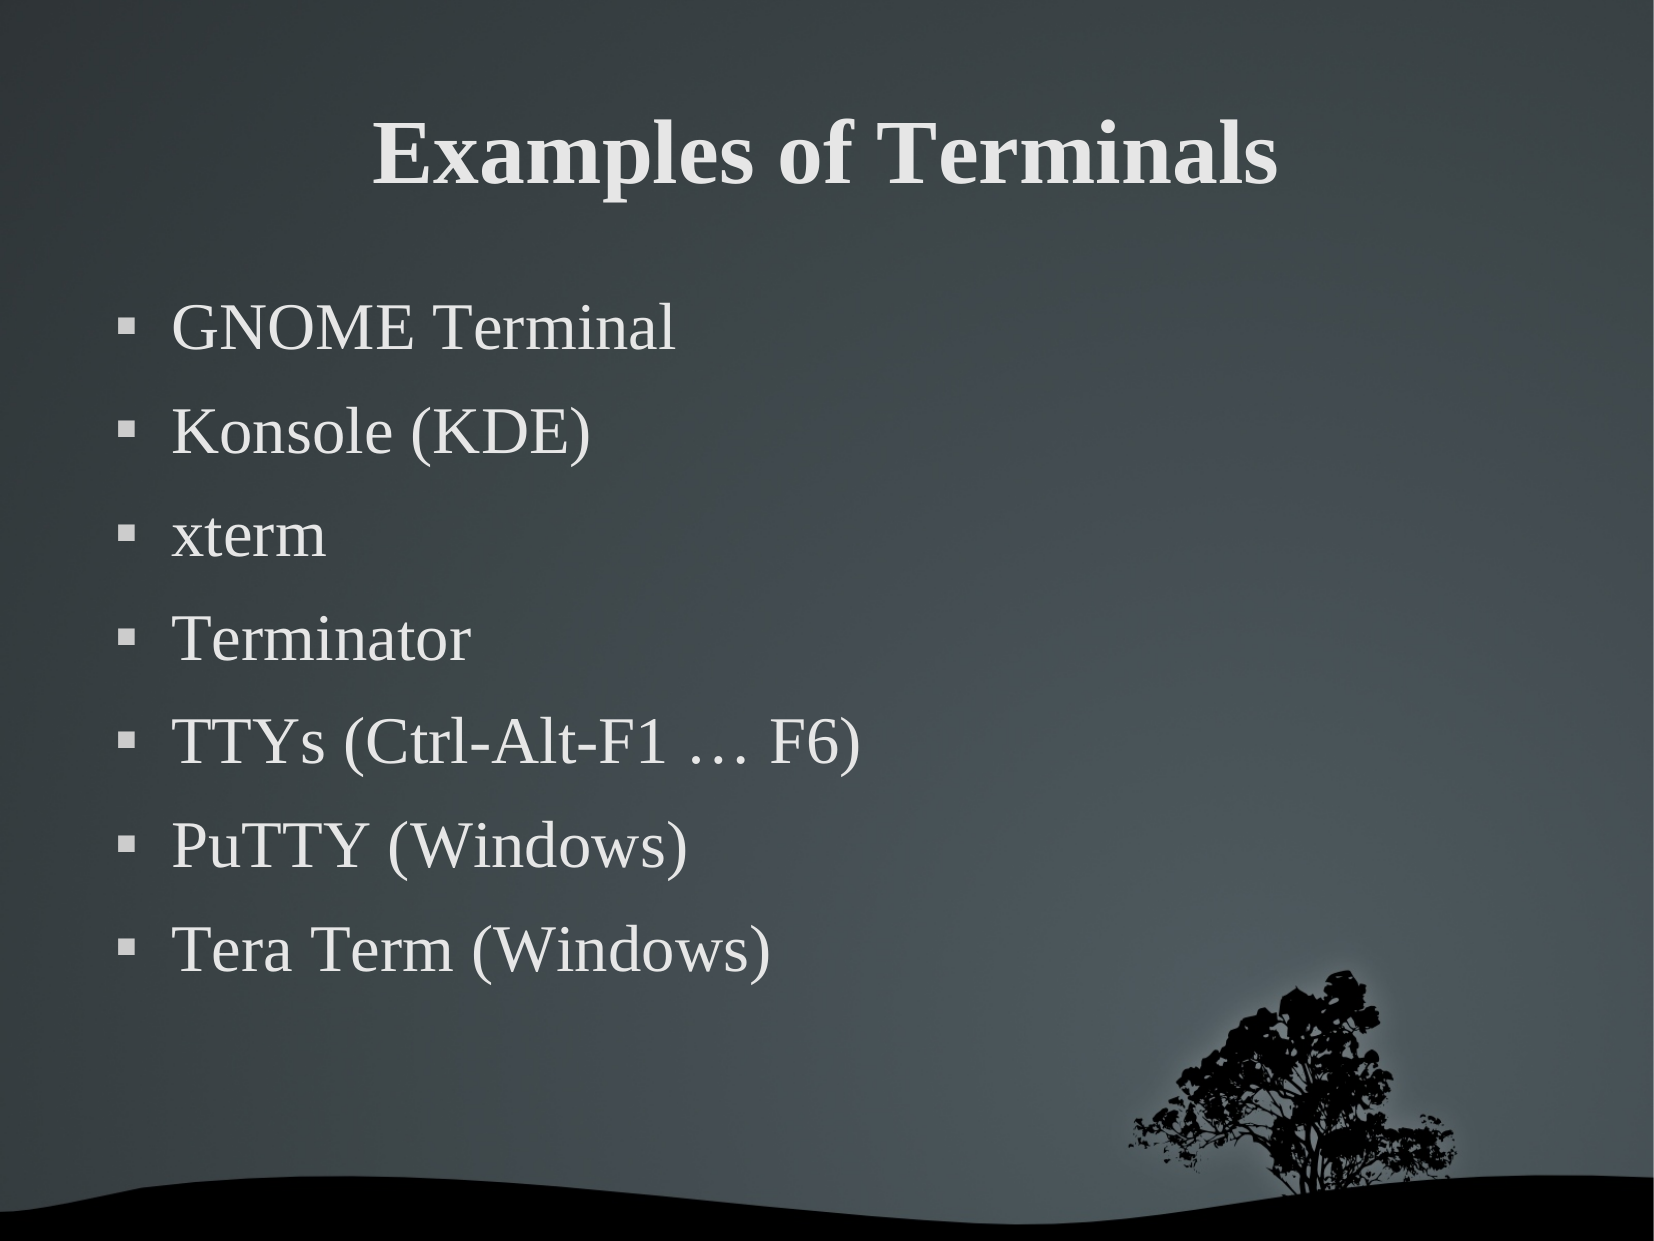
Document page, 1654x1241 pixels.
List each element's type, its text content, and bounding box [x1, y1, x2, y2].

list GNOME Terminal Konsole (KDE) xterm Terminator TTYs (Ctrl-Alt-F1 … F6) PuTTY (Windows) Tera Term (Windows) [82, 290, 1571, 1109]
picture [0, 0, 1654, 1241]
title Examples of Terminals [82, 49, 1571, 257]
